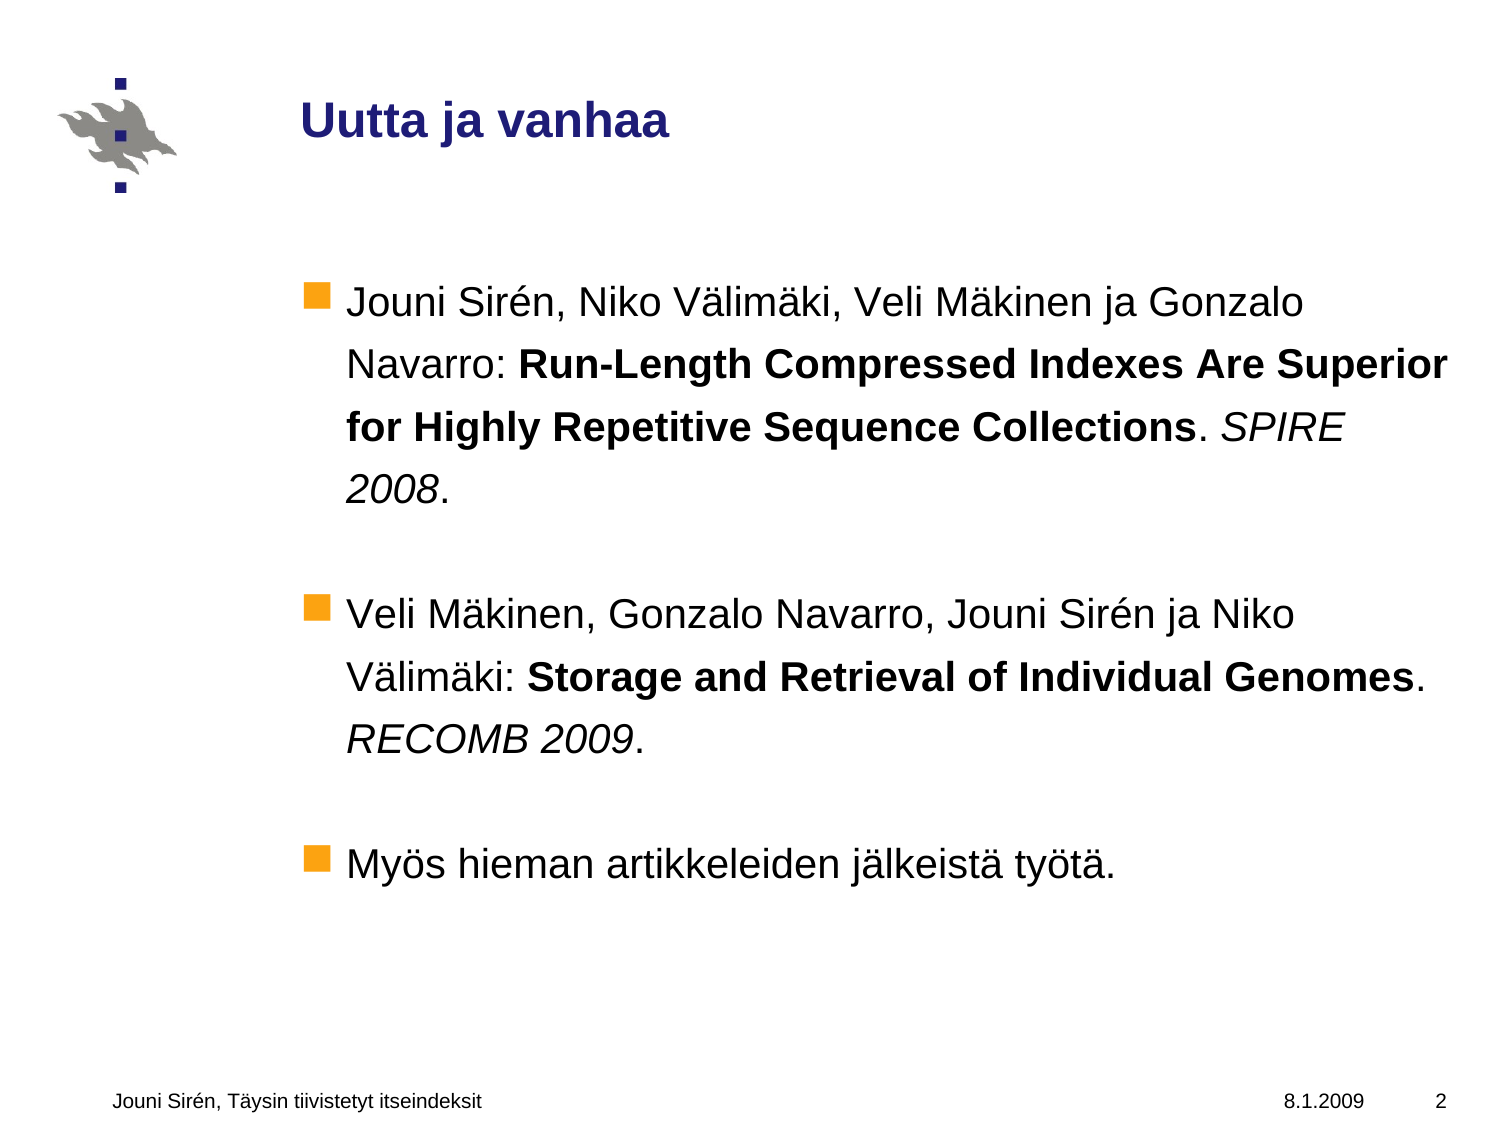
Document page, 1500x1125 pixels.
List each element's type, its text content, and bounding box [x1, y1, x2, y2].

picture [57, 78, 177, 193]
title Uutta ja vanhaa [299, 32, 1450, 201]
list Jouni Sirén, Niko Välimäki, Veli Mäkinen ja Gonzalo Navarro: Run-Length Compressed Indexes Are Superior for Highly Repetitive Sequence Collections. SPIRE 2008. Veli Mäkinen, Gonzalo Navarro, Jouni Sirén ja Niko Välimäki: Storage and Retrieval of Individual Genomes. RECOMB 2009. Myös hieman artikkeleiden jälkeistä työtä. [299, 262, 1450, 1061]
